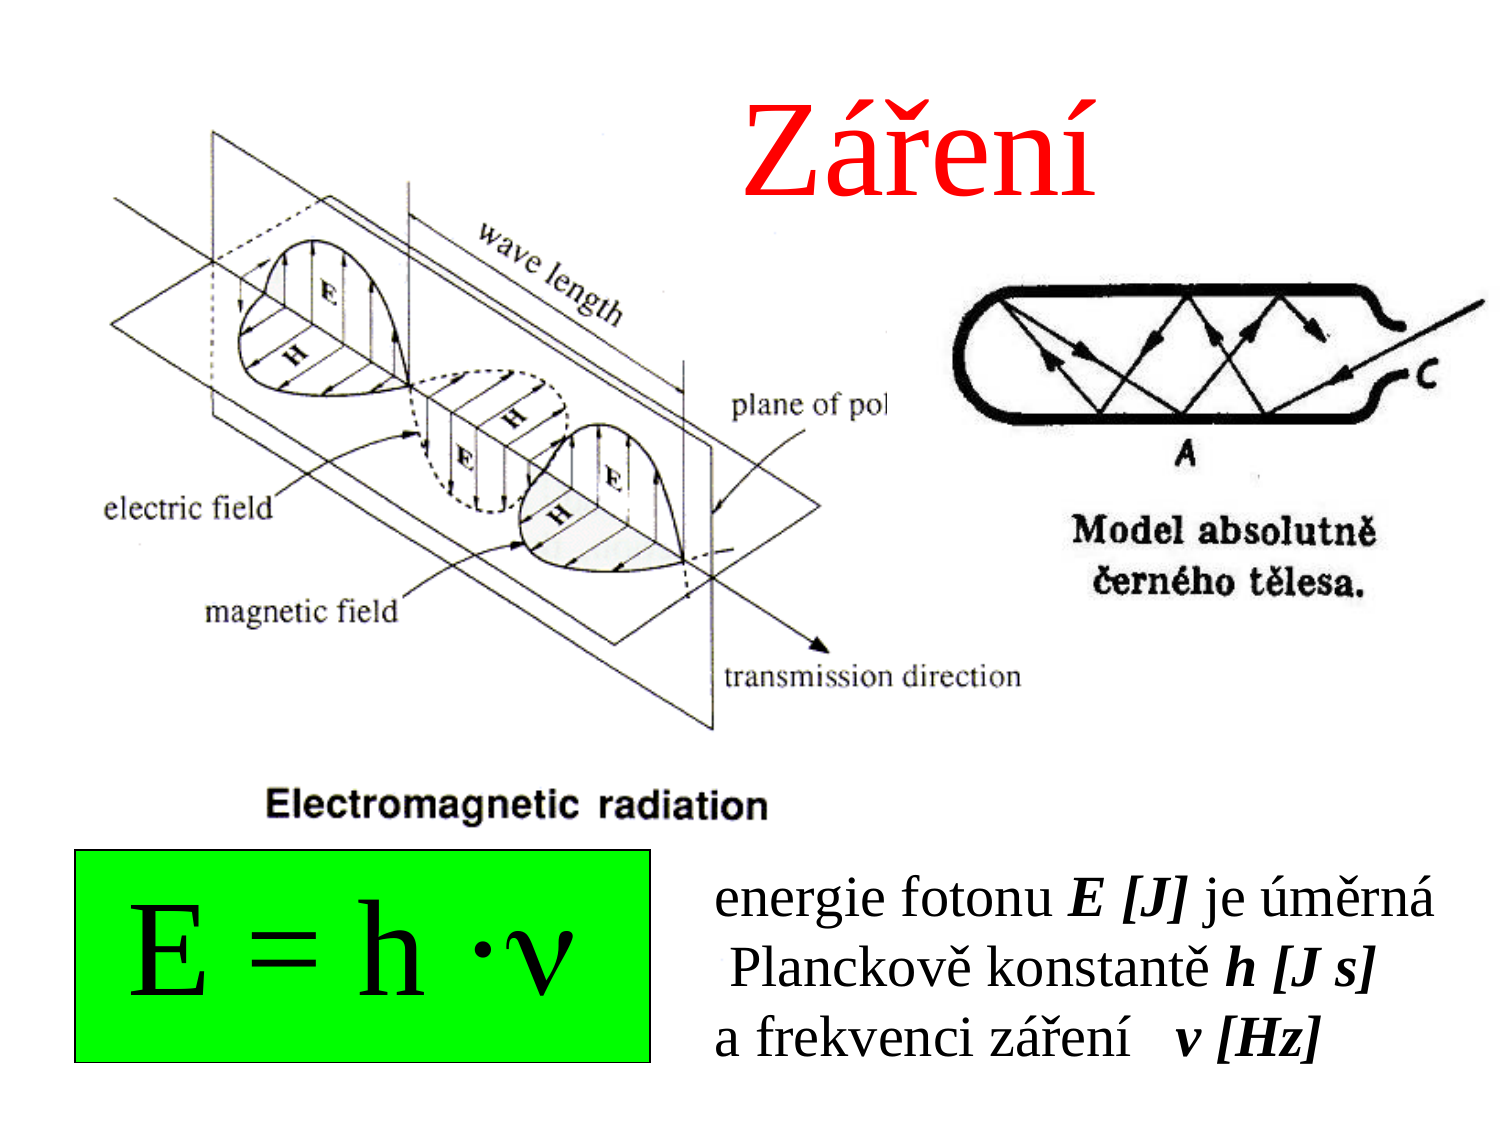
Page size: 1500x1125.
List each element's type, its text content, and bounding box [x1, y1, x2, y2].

picture [24, 99, 1500, 963]
text_box Záření [725, 50, 1176, 231]
text_box [74, 849, 650, 1063]
text_box E = h · [112, 849, 626, 1031]
text_box energie fotonu E [J] je úměrná Planckově konstantě h [J s] a frekvenci záření v [Hz] [699, 849, 1463, 1076]
